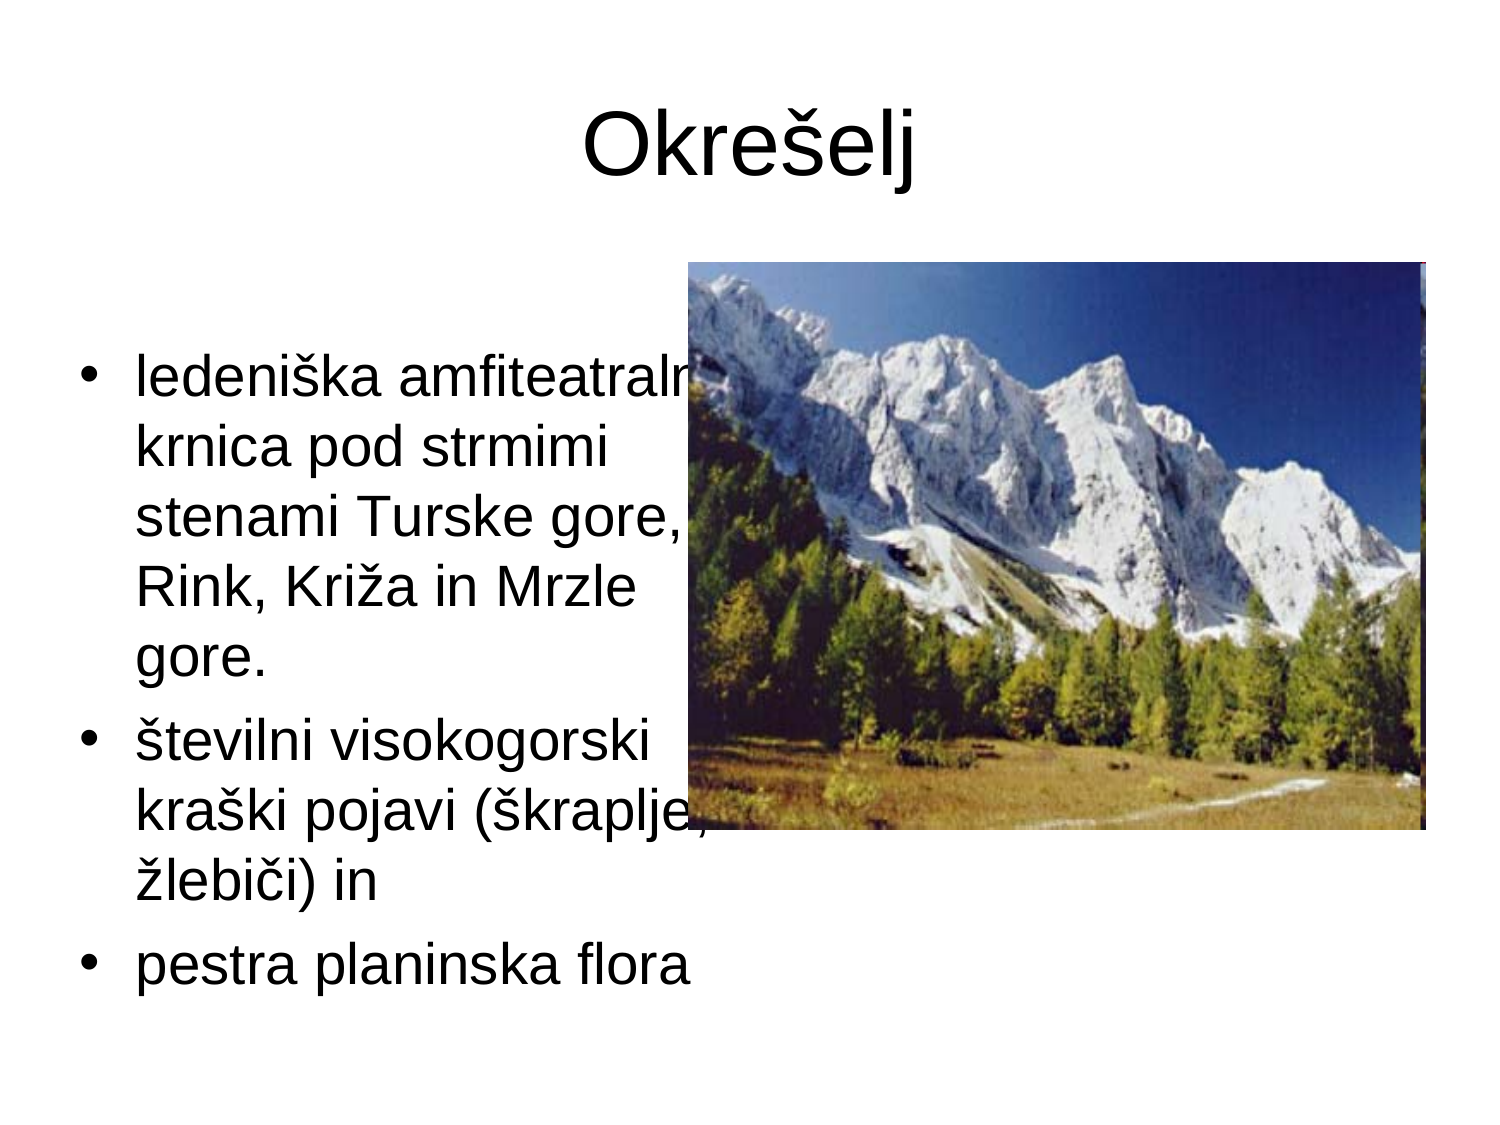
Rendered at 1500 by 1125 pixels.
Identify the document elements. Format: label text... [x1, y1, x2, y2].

picture [688, 262, 1426, 830]
list ledeniška amfiteatralna krnica pod strmimi stenami Turske gore, Rink, Križa in Mrzle gore. številni visokogorski kraški pojavi (škraplje, žlebiči) in pestra planinska flora [64, 331, 762, 1007]
title Okrešelj [75, 45, 1426, 233]
